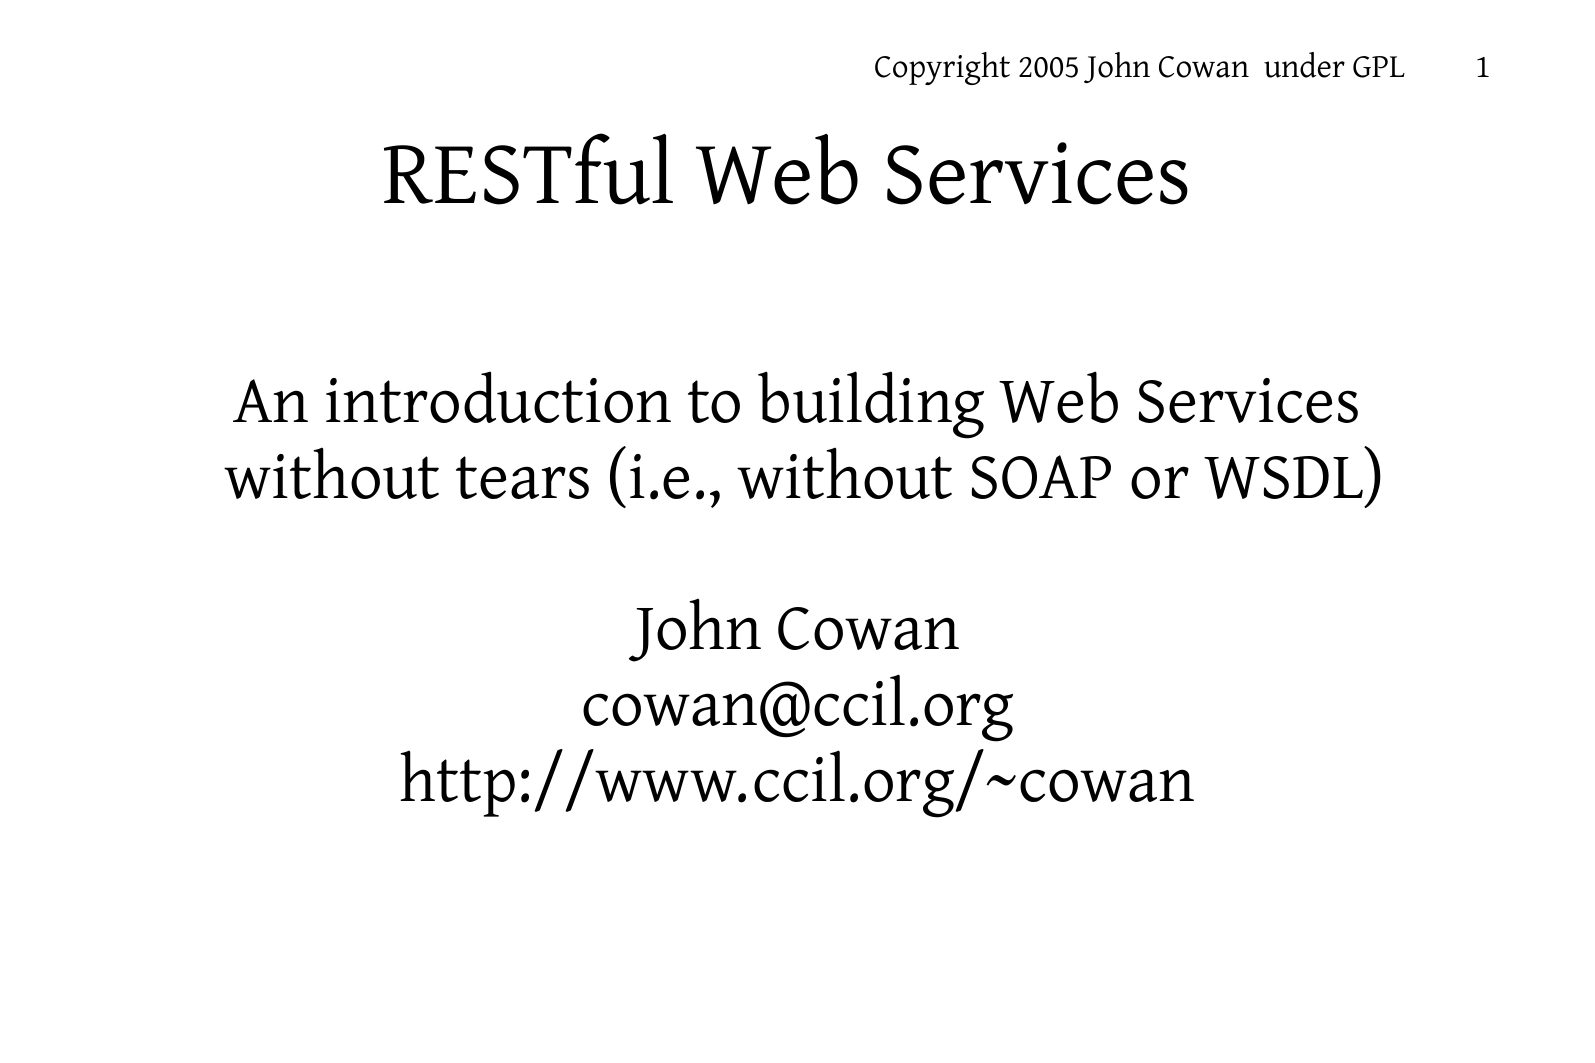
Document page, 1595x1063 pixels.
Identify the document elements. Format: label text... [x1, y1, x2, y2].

subtitle An introduction to building Web Services without tears (i.e., without SOAP or WSDL) John Cowan cowan@ccil.org http://www.ccil.org/~cowan [117, 220, 1479, 1041]
title RESTful Web Services [117, 88, 1479, 220]
